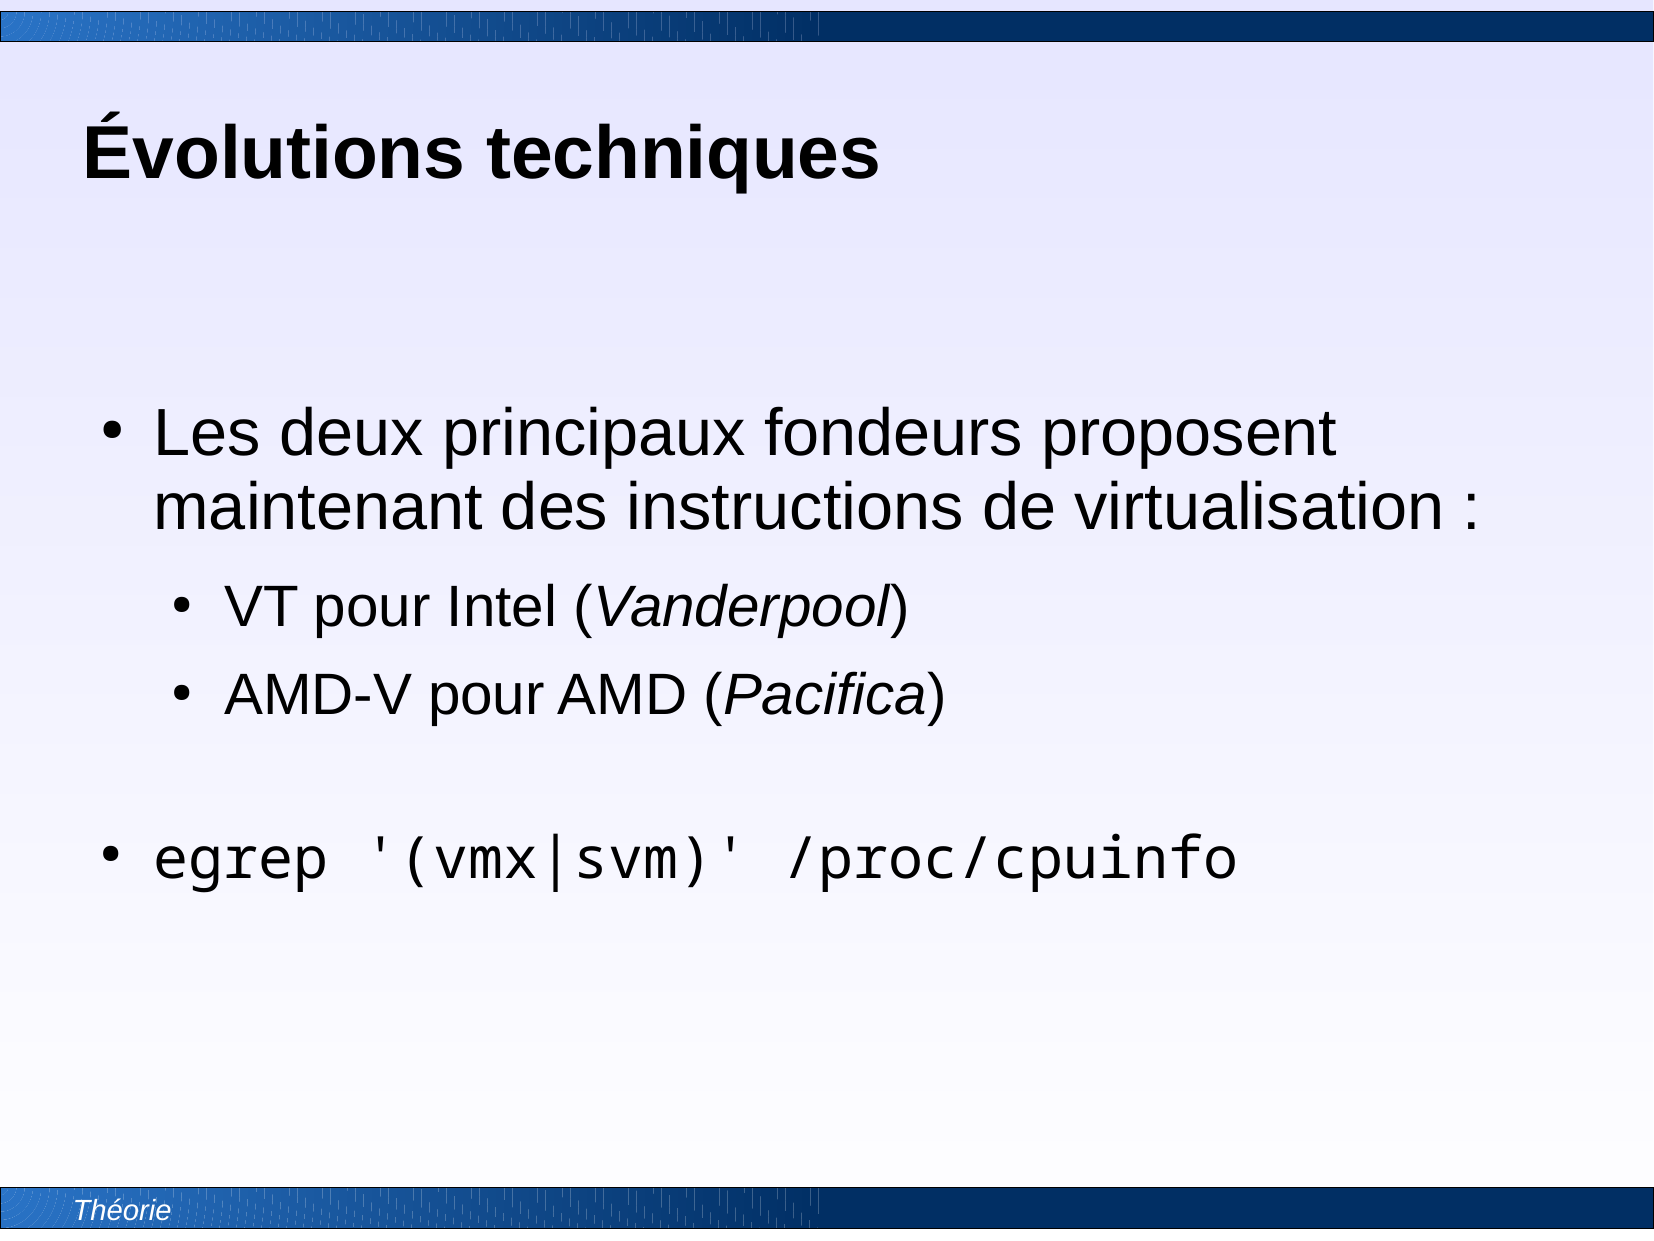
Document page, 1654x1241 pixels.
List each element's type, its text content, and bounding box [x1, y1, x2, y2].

list Les deux principaux fondeurs proposent maintenant des instructions de virtualisation : VT pour Intel (Vanderpool) AMD-V pour AMD (Pacifica) egrep '(vmx|svm)' /proc/cpuinfo [82, 290, 1571, 1094]
title Évolutions techniques [82, 49, 1571, 257]
text_box Théorie [57, 1186, 406, 1235]
